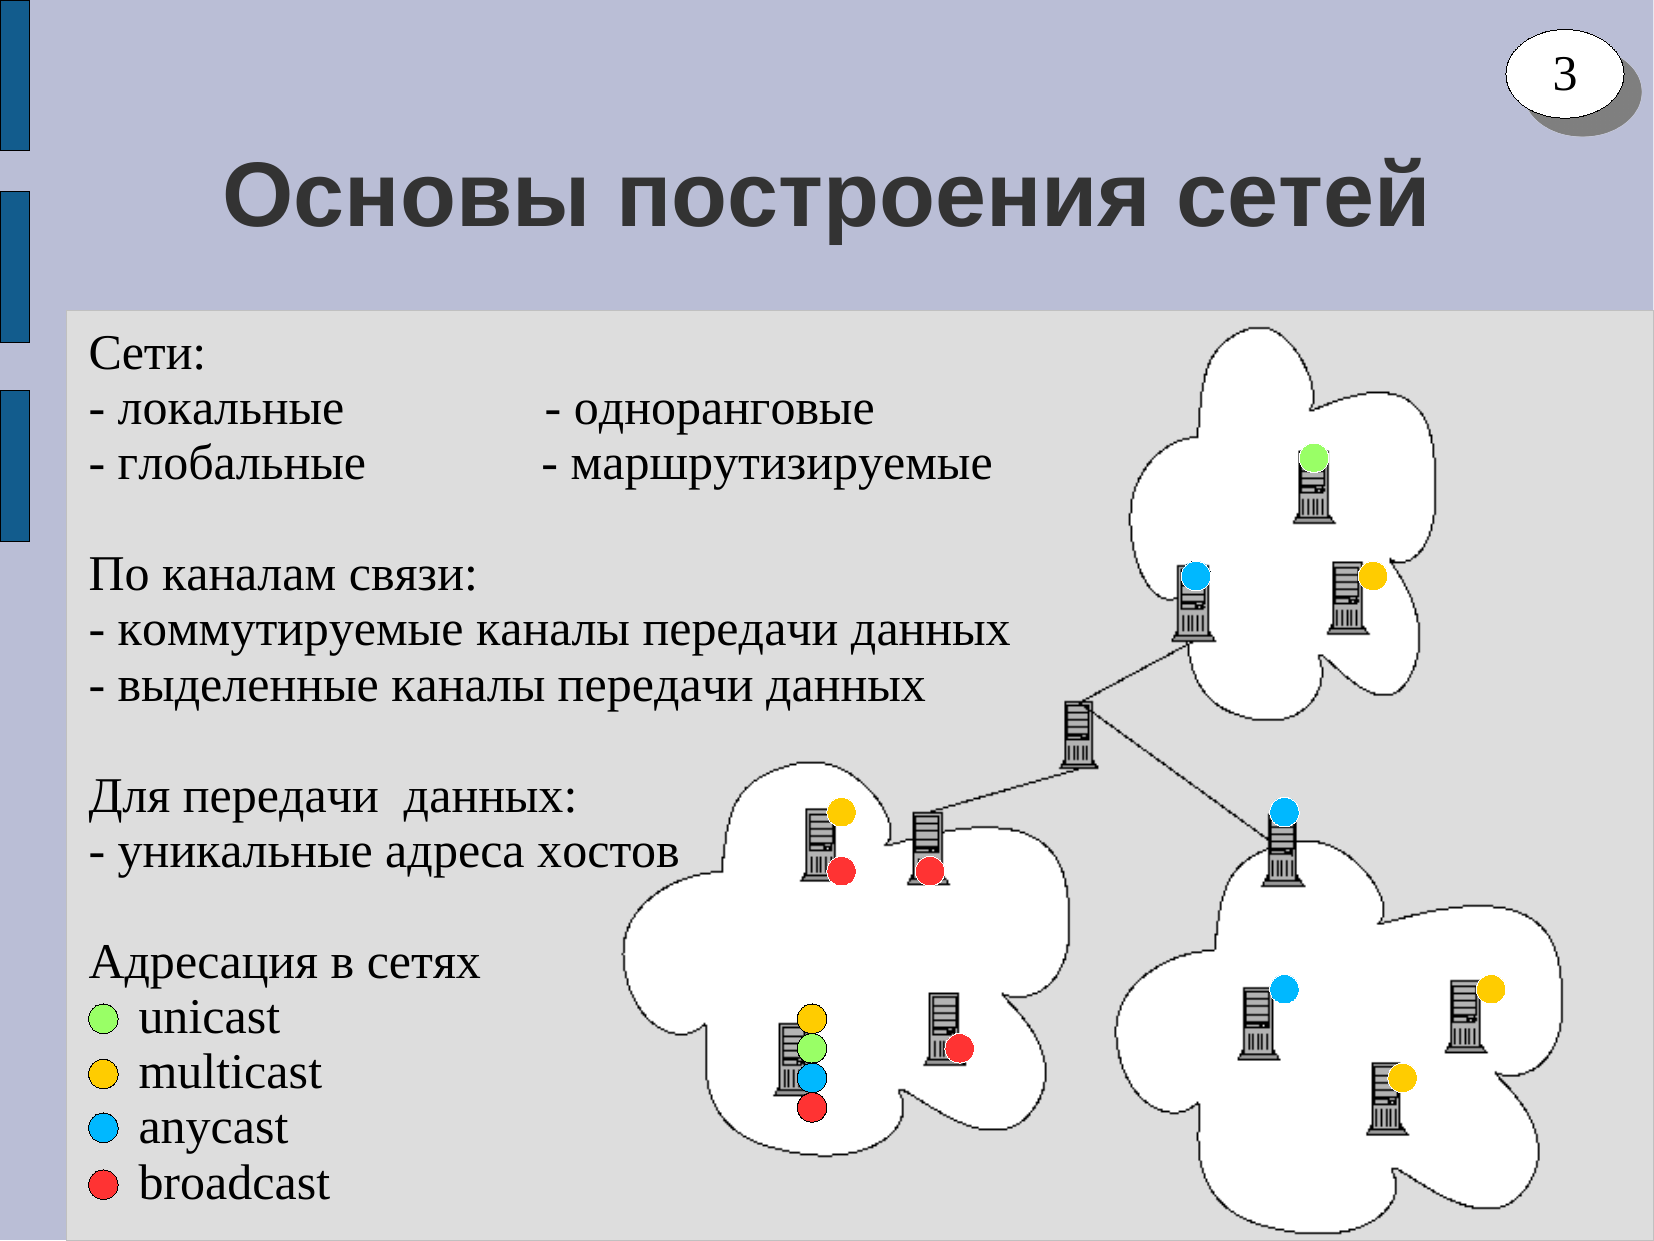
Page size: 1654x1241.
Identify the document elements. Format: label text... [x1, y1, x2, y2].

text_box [88, 1112, 119, 1143]
text_box [797, 1003, 827, 1123]
text_box [1387, 1062, 1418, 1093]
text_box [1269, 974, 1300, 1004]
text_box [826, 856, 857, 886]
text_box Для передачи данных: - уникальные адреса хостов Адресация в сетях unicast multicast anycast broadcast [88, 767, 620, 1211]
text_box [88, 1169, 119, 1200]
text_box [915, 856, 945, 886]
text_box [1269, 797, 1300, 827]
text_box [826, 797, 857, 827]
picture [620, 324, 1565, 1238]
text_box [944, 1033, 975, 1064]
text_box [1476, 974, 1506, 1004]
text_box Сети: - локальные - одноранговые - глобальные - маршрутизируемые По каналам связи: - коммутируемые каналы передачи данных - выделенные каналы передачи данных [88, 324, 1034, 739]
text_box 3 [1505, 29, 1625, 119]
text_box [88, 1059, 119, 1089]
title Основы построения сетей [121, 91, 1534, 299]
text_box [1358, 561, 1388, 591]
text_box [88, 1003, 119, 1034]
text_box [1181, 561, 1211, 591]
text_box [1299, 442, 1329, 473]
